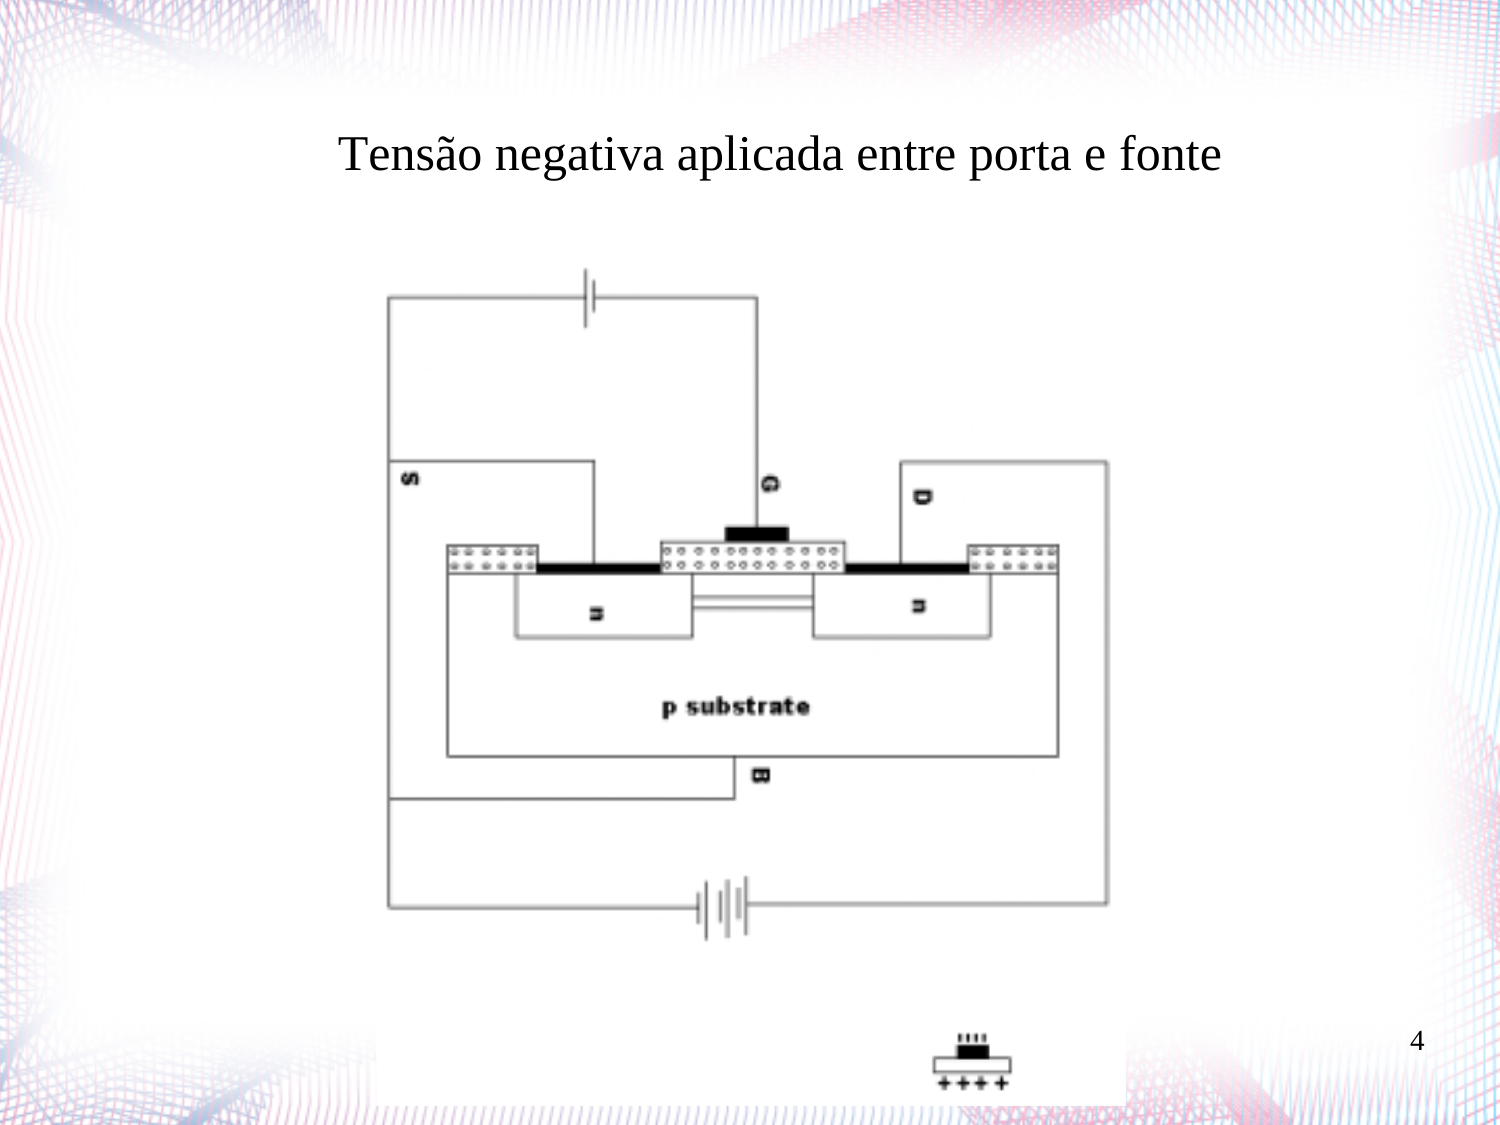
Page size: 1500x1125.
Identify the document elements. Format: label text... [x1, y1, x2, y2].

picture [0, 0, 1500, 1125]
text_box Tensão negativa aplicada entre porta e fonte [323, 112, 1238, 188]
